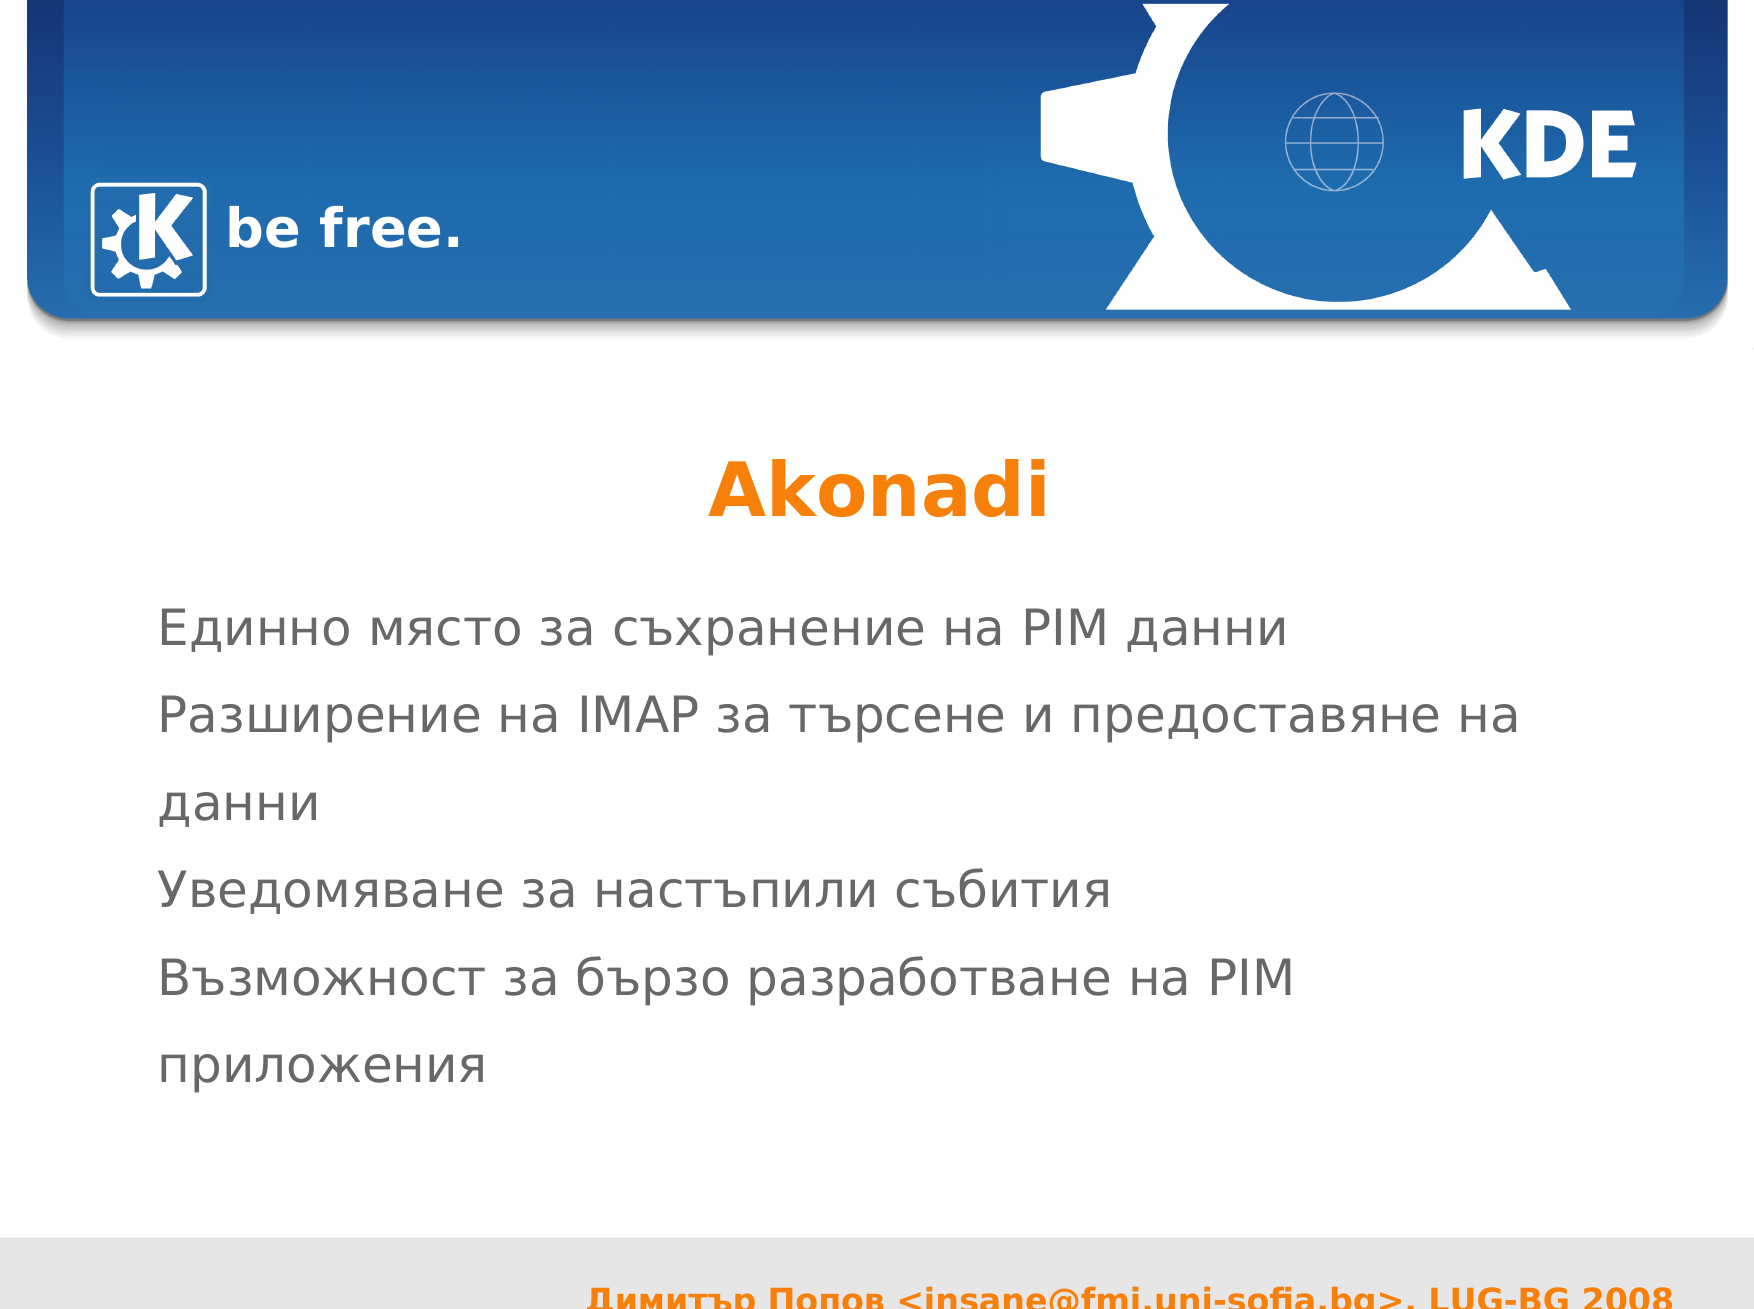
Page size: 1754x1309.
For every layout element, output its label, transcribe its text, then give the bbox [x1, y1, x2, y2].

title be free. [225, 187, 1126, 271]
text_box Akonadi [123, 395, 1607, 499]
picture [0, 0, 1754, 349]
text_box Единно място за съхранение на PIM данни Разширение на IMAP за търсене и предоставяне на данни Уведомяване за настъпили събития Възможност за бързо разработване на PIM приложения [112, 562, 1651, 1201]
